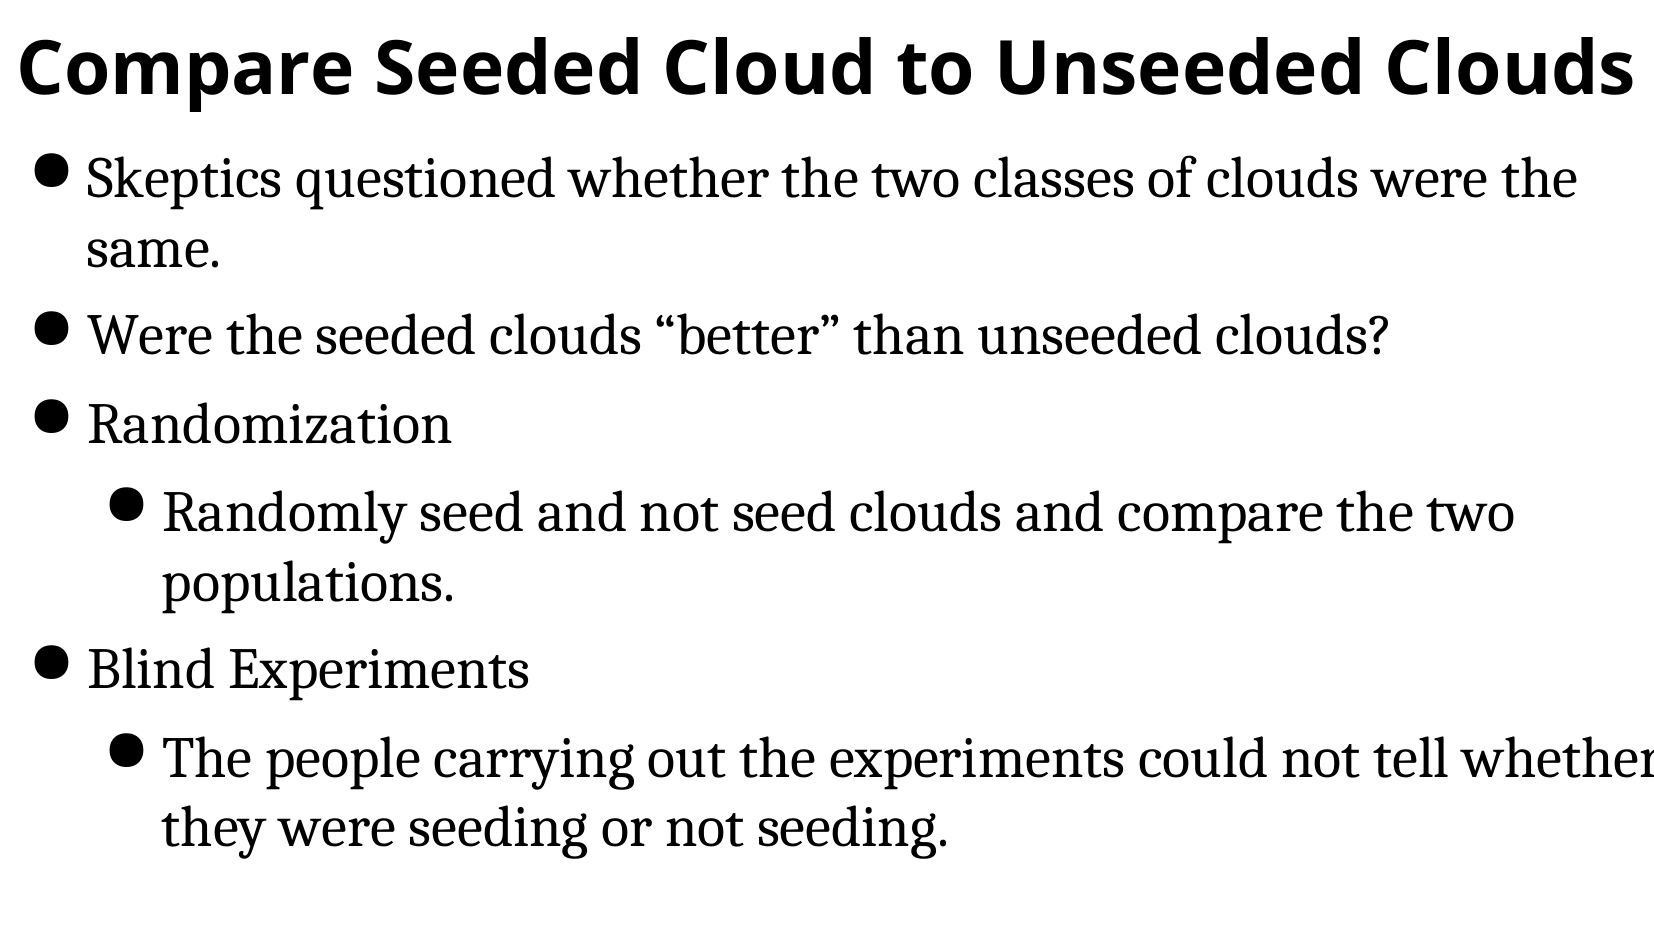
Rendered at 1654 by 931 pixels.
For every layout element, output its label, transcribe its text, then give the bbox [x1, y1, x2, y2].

text_box Skeptics questioned whether the two classes of clouds were the same. Were the seeded clouds “better” than unseeded clouds? Randomization Randomly seed and not seed clouds and compare the two populations. Blind Experiments The people carrying out the experiments could not tell whether they were seeding or not seeding. [12, 71, 1654, 931]
title Compare Seeded Cloud to Unseeded Clouds [0, 17, 1654, 124]
